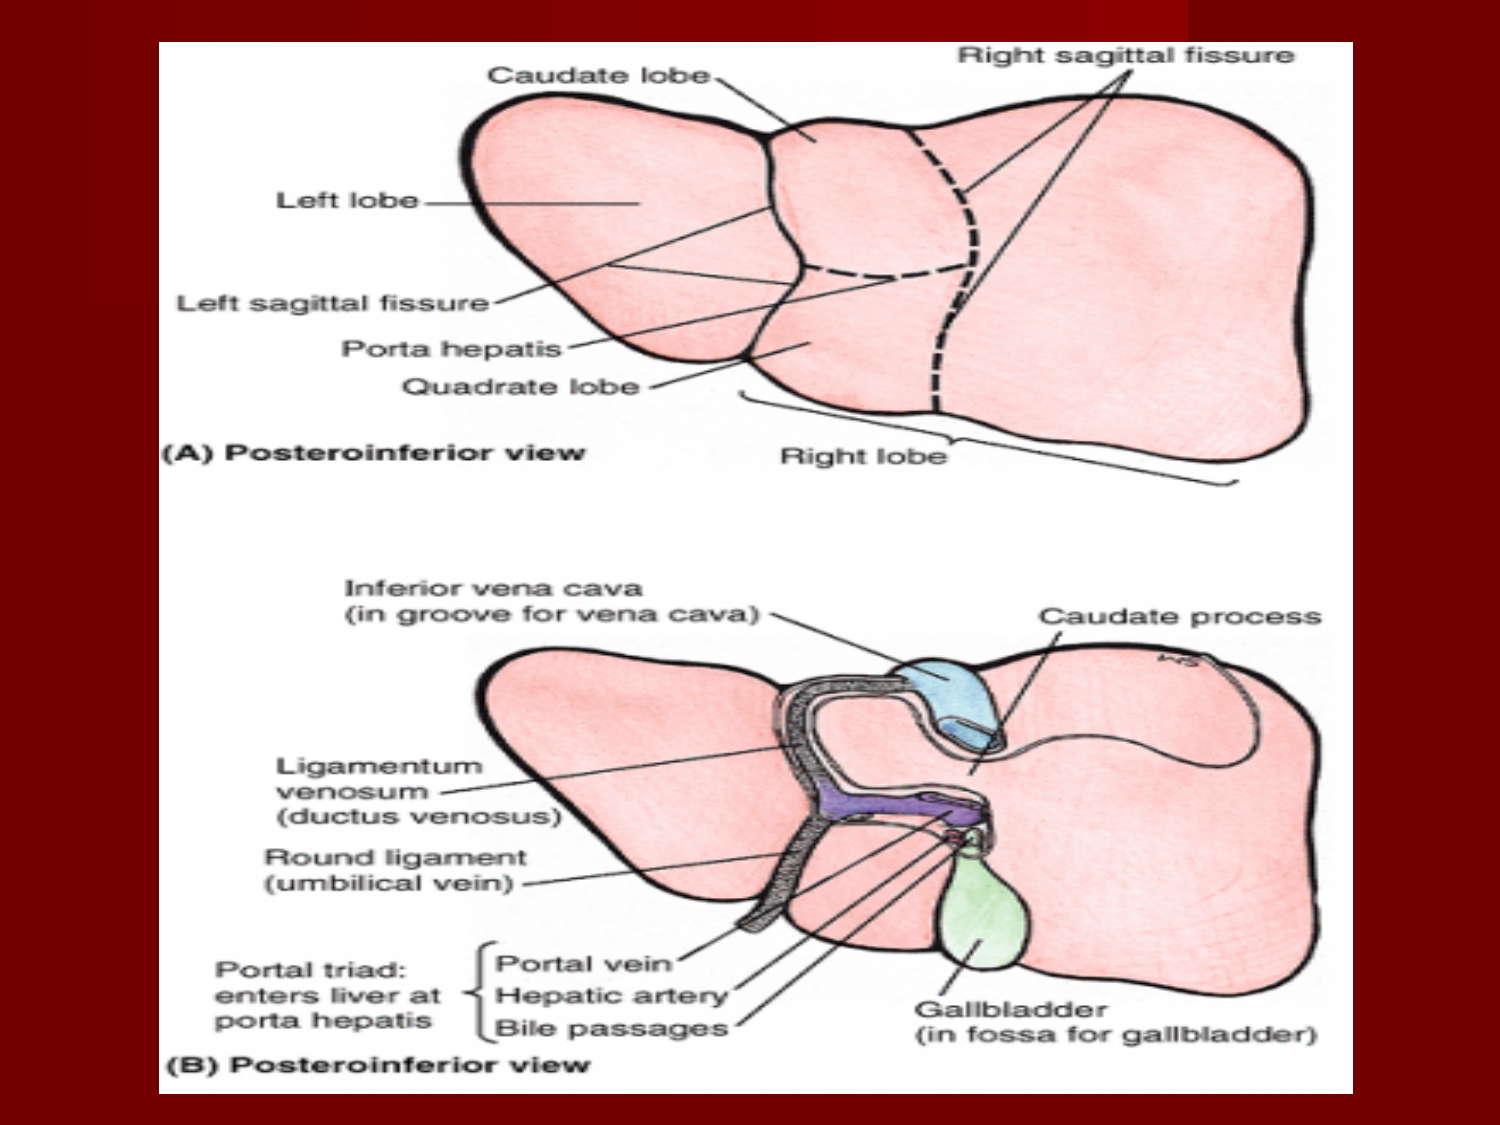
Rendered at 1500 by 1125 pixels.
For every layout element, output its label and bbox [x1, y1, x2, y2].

picture [159, 42, 1353, 1094]
